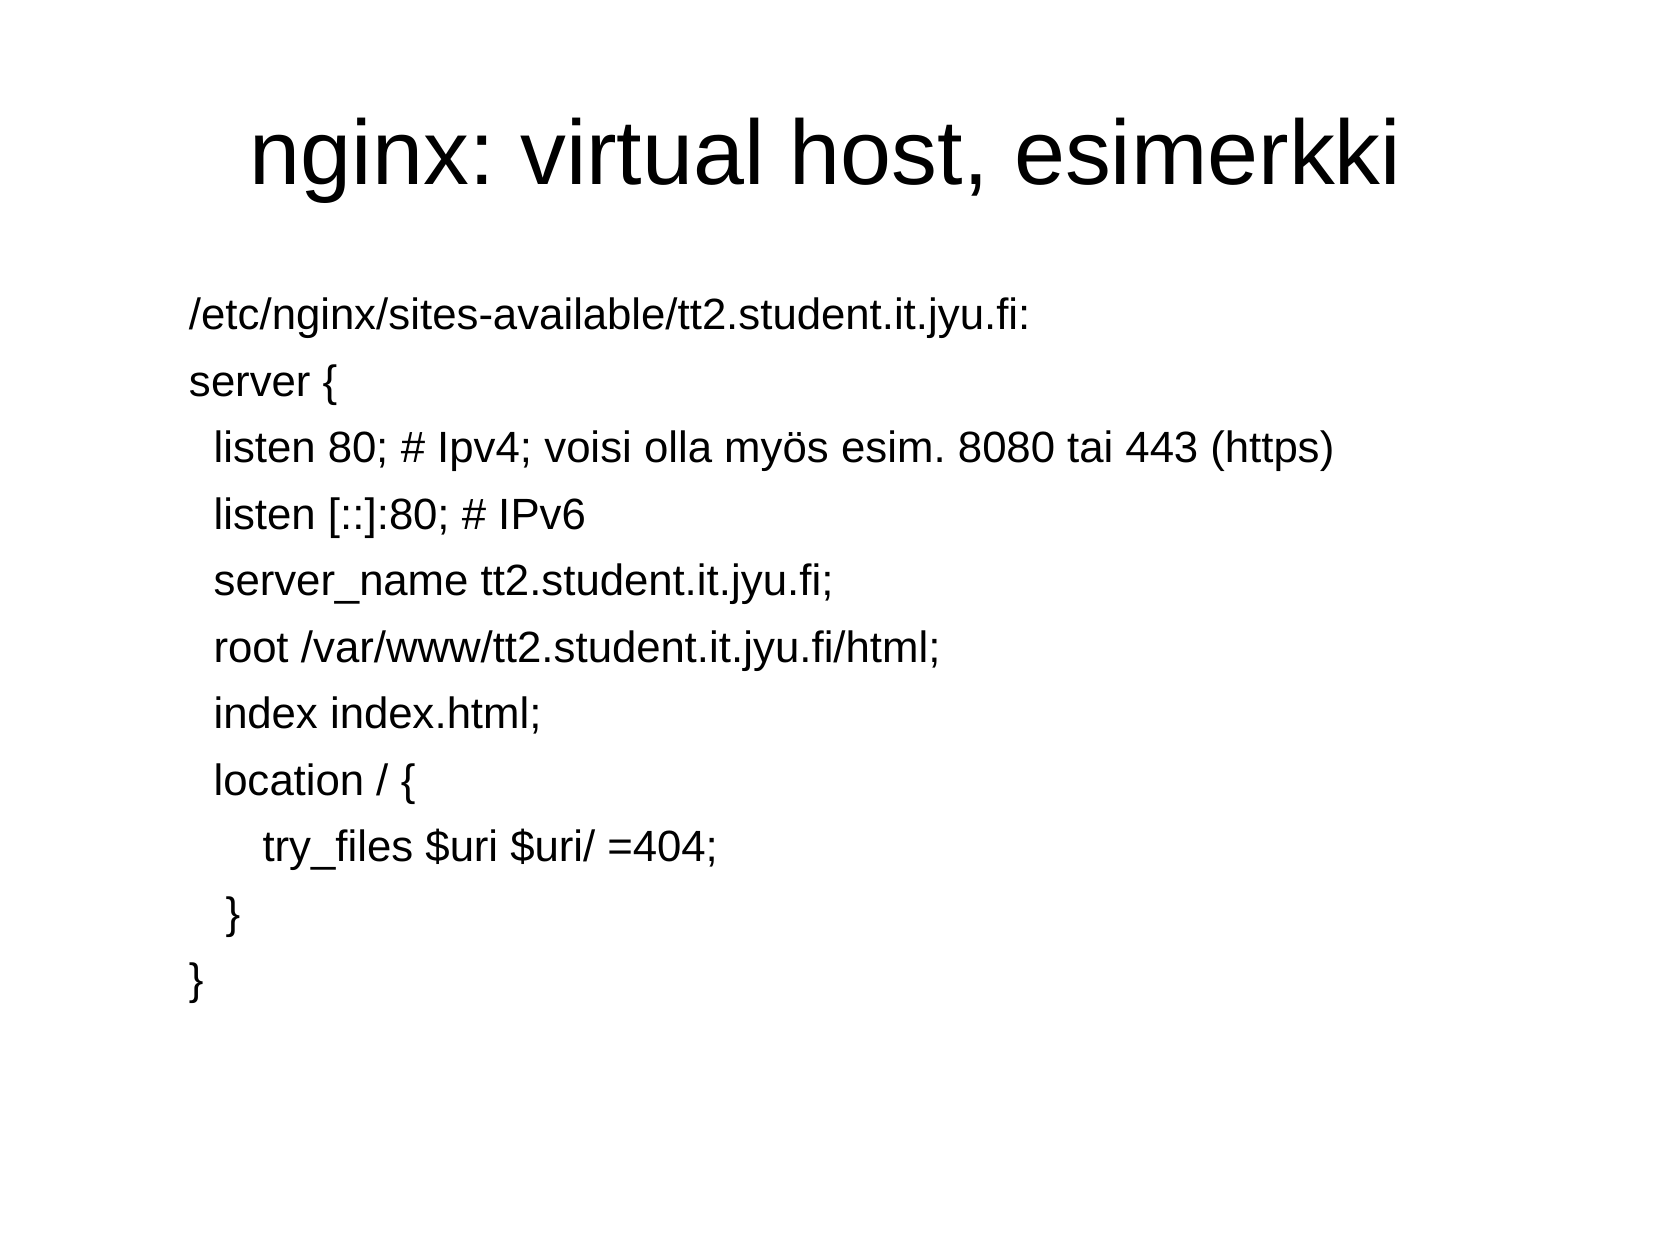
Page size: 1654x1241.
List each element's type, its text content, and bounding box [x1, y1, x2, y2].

title nginx: virtual host, esimerkki [82, 49, 1571, 257]
list /etc/nginx/sites-available/tt2.student.it.jyu.fi: server { listen 80; # Ipv4; voisi olla myös esim. 8080 tai 443 (https) listen [::]:80; # IPv6 server_name tt2.student.it.jyu.fi; root /var/www/tt2.student.it.jyu.fi/html; index index.html; location / { try_files $uri $uri/ =404; } } [82, 290, 1571, 1010]
